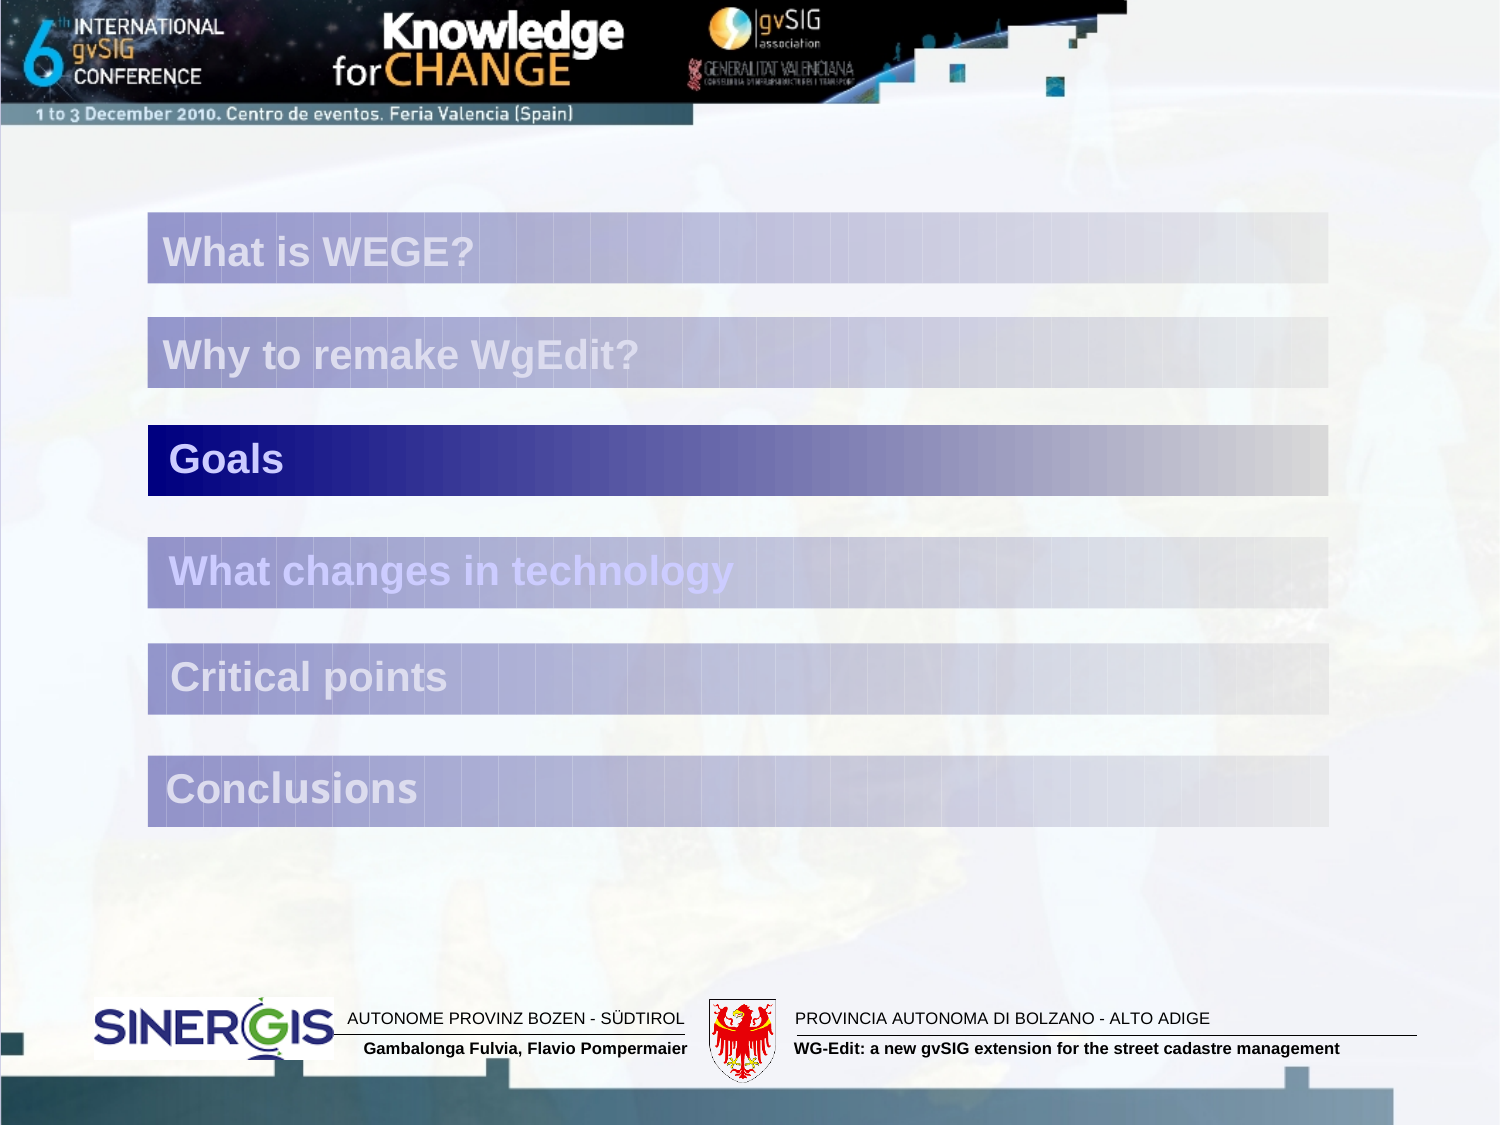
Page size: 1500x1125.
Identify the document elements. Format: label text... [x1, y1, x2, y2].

text_box Goals [153, 428, 851, 491]
text_box Why to remake WgEdit? [147, 324, 845, 387]
text_box [147, 212, 1329, 284]
text_box [147, 755, 1329, 827]
text_box Conclusions [150, 759, 502, 821]
text_box [147, 317, 1329, 388]
text_box What is WEGE? [147, 222, 845, 284]
text_box [147, 643, 1329, 715]
text_box Critical points [155, 647, 656, 709]
text_box What changes in technology [153, 540, 1063, 603]
text_box [147, 425, 1329, 497]
picture [0, 0, 1500, 1125]
text_box [147, 537, 1329, 609]
